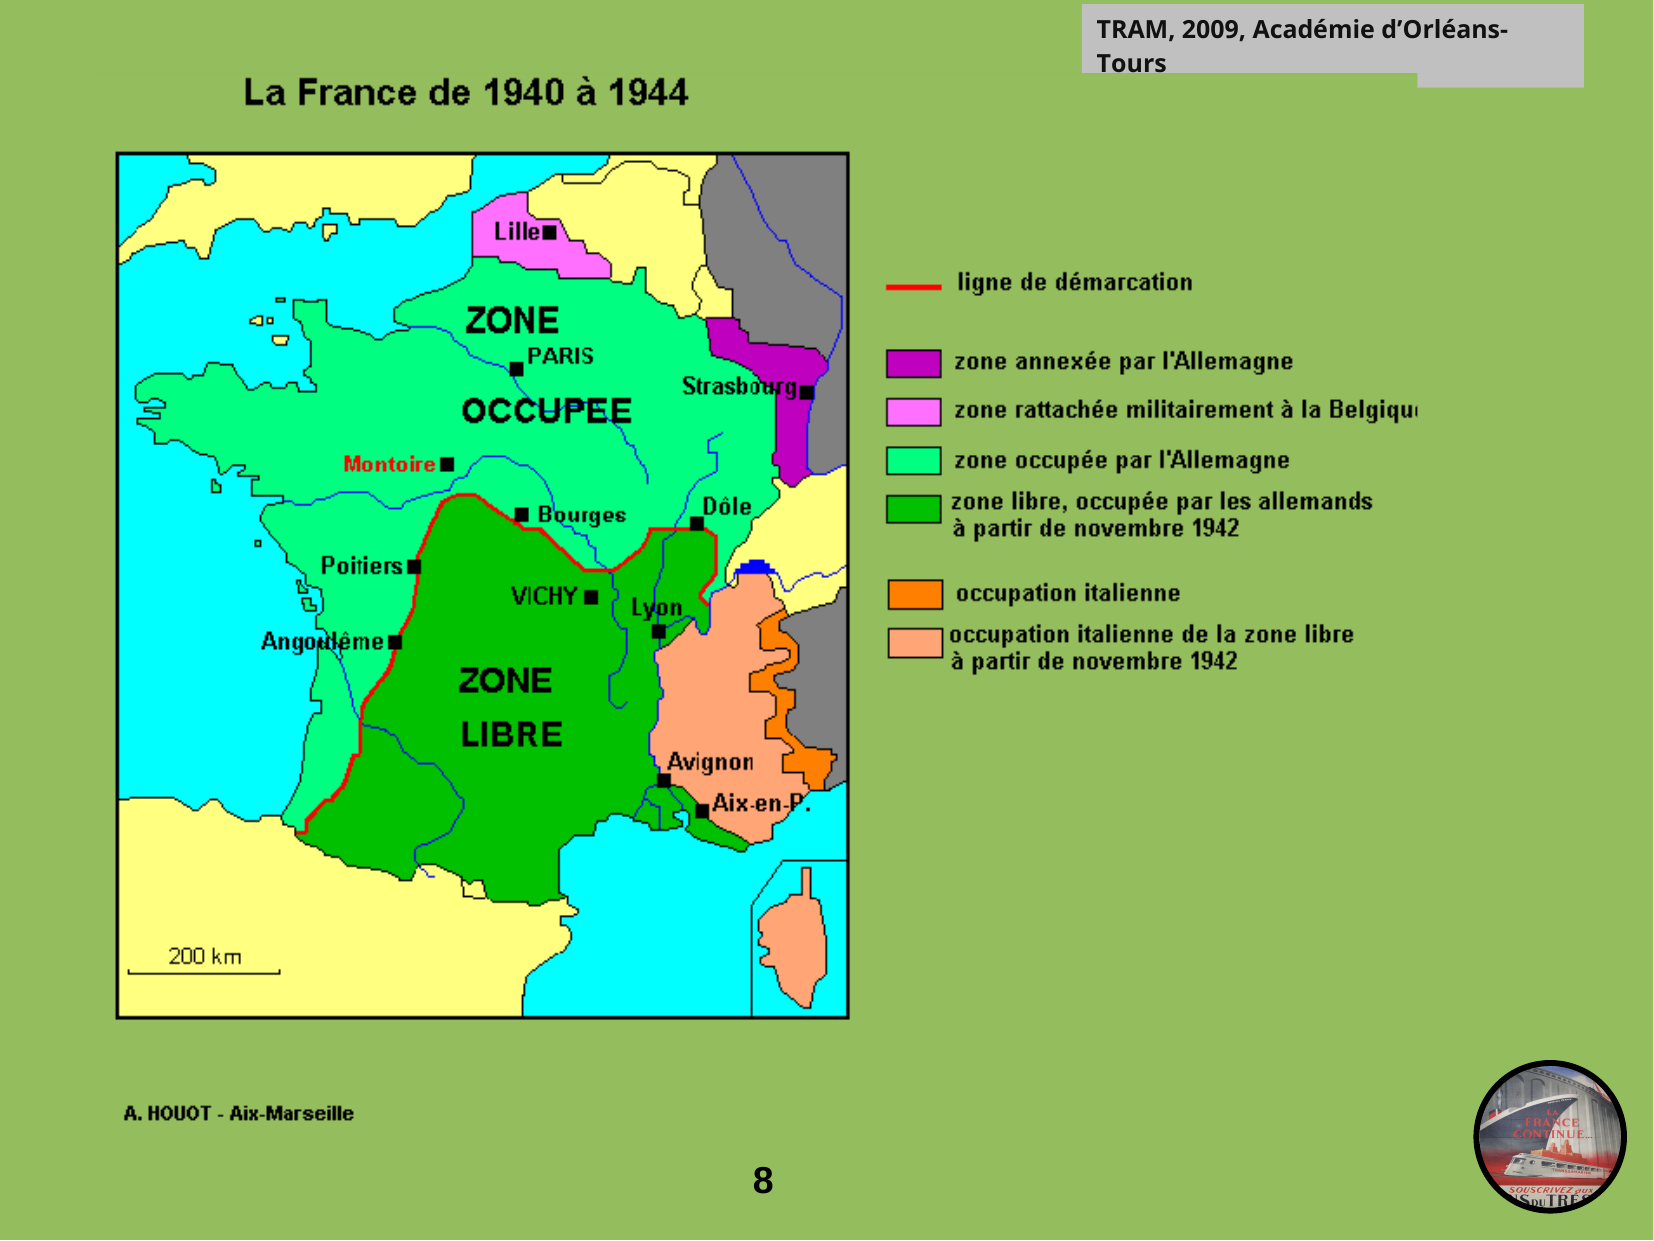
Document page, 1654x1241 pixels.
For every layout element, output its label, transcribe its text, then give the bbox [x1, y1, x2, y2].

picture [90, 73, 1418, 1121]
text_box 8 [738, 1152, 827, 1211]
text_box TRAM, 2009, Académie d’Orléans-Tours [1081, 4, 1584, 88]
text_box [1476, 1062, 1625, 1211]
